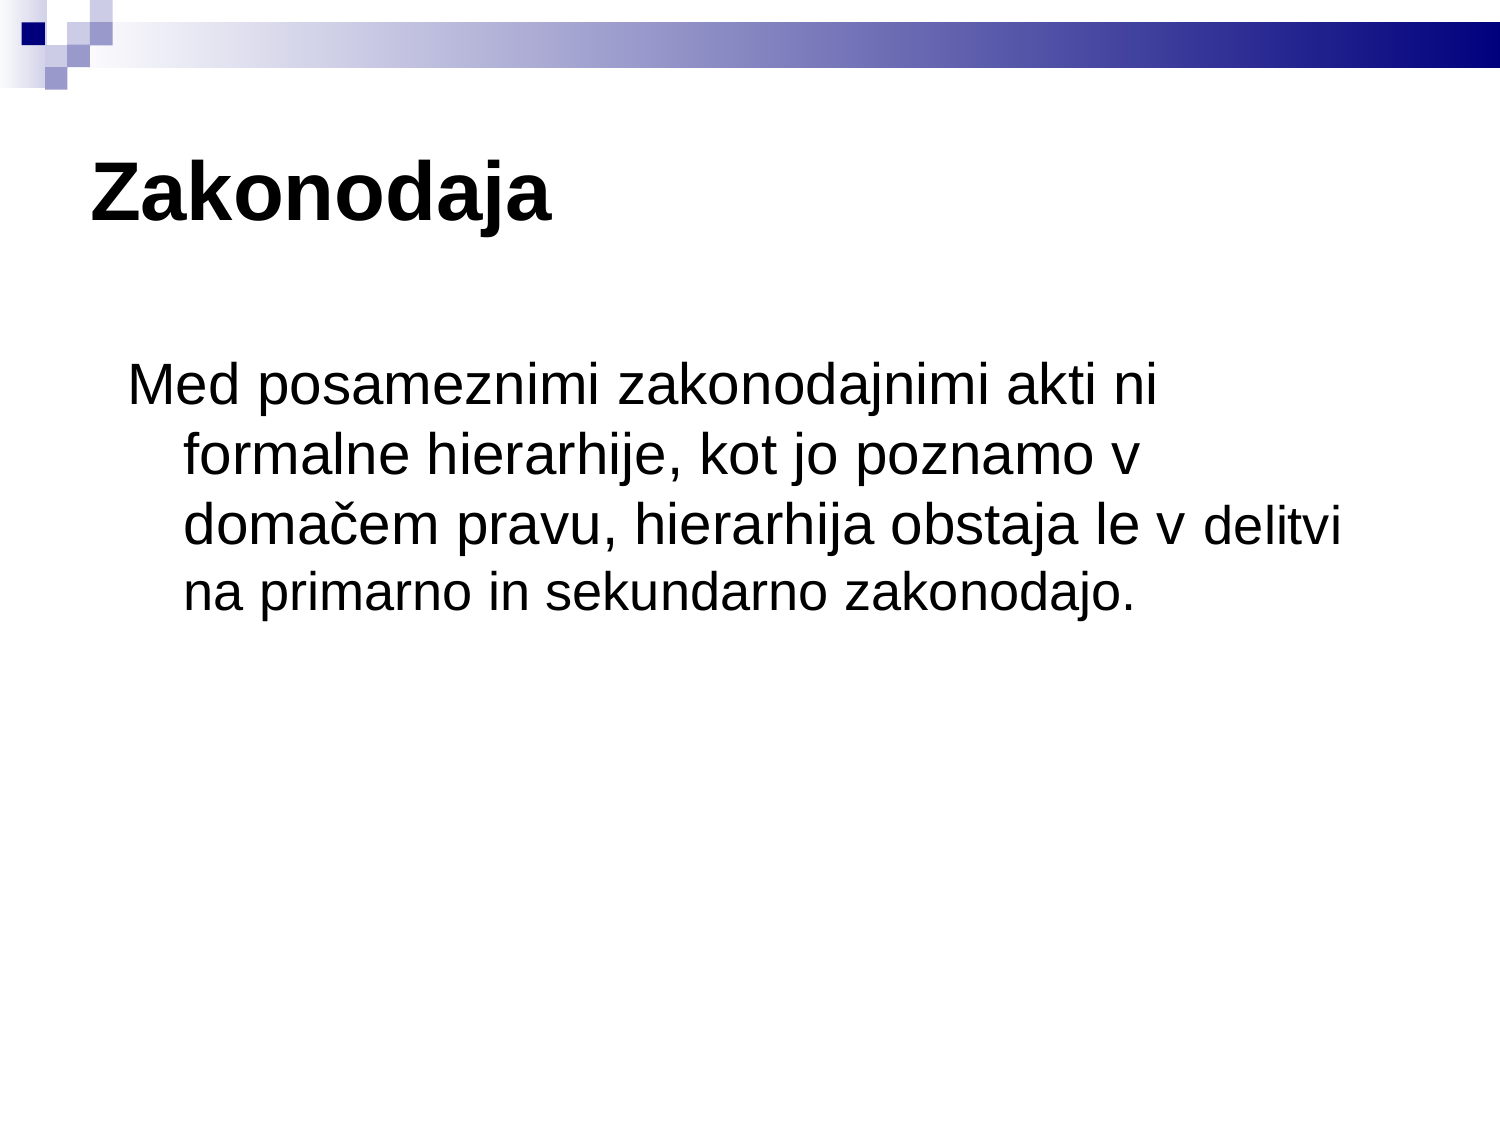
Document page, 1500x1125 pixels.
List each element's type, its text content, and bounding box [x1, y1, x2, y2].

list Med posameznimi zakonodajnimi akti ni formalne hierarhije, kot jo poznamo v domačem pravu, hierarhija obstaja le v delitvi na primarno in sekundarno zakonodajo. [112, 255, 1388, 1000]
title Zakonodaja [75, 75, 1426, 301]
